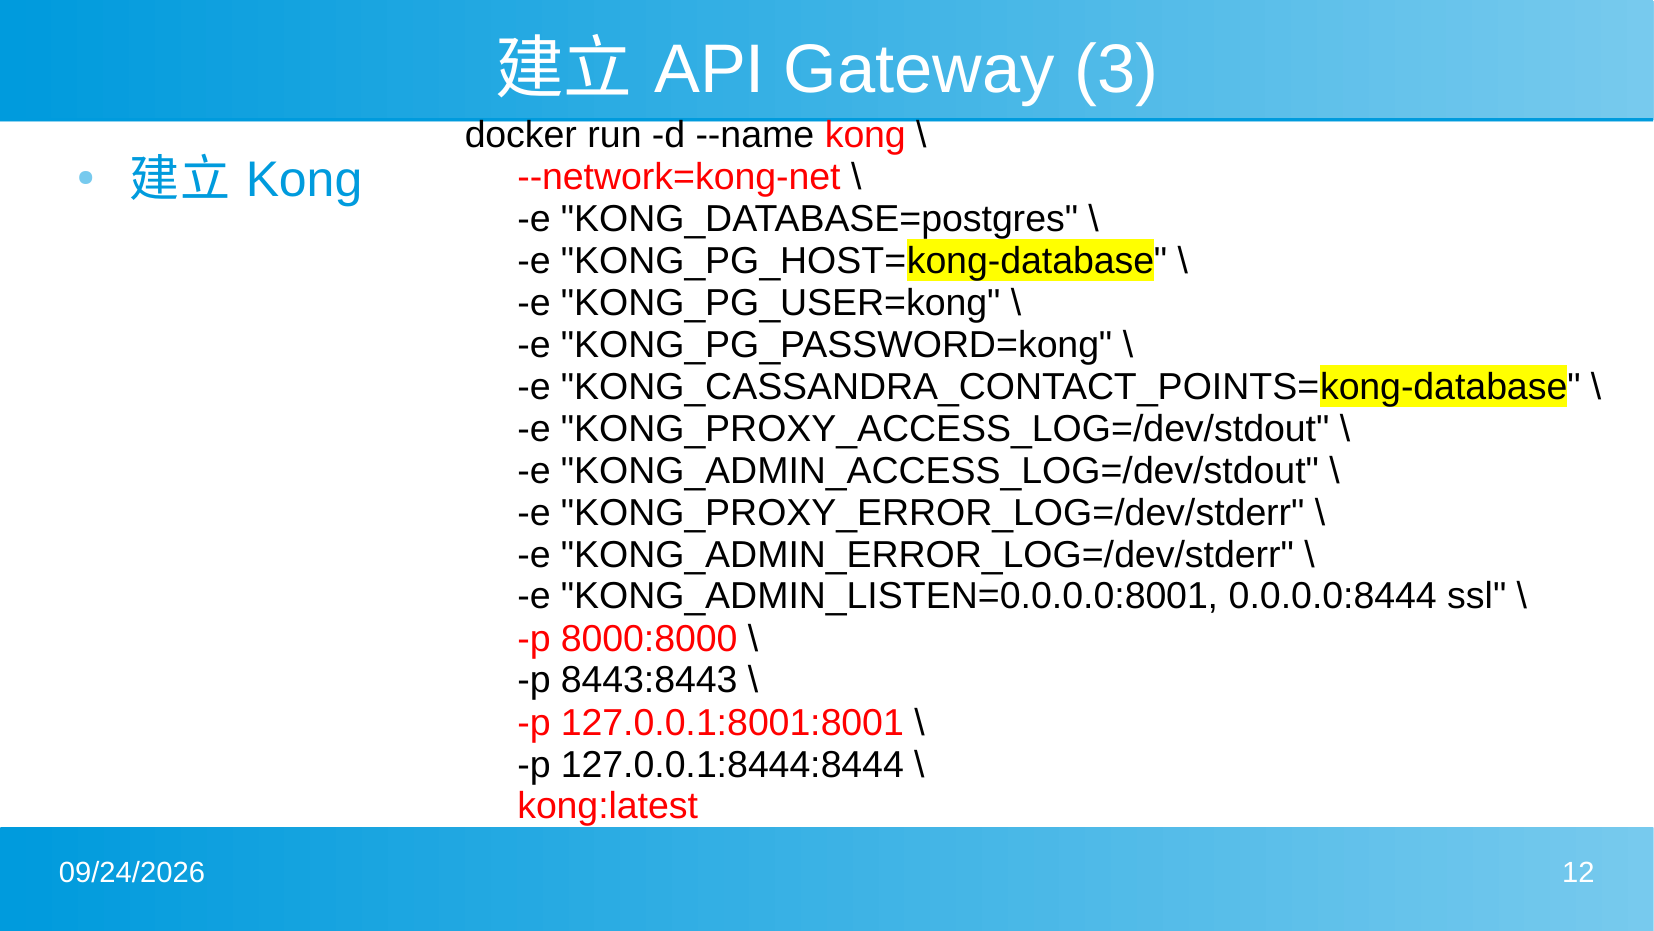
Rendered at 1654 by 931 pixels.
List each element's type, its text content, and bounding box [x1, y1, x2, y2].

list 建立 Kong [59, 150, 450, 768]
text_box docker run -d --name kong \ --network=kong-net \ -e "KONG_DATABASE=postgres" \ -e "KONG_PG_HOST=kong-database" \ -e "KONG_PG_USER=kong" \ -e "KONG_PG_PASSWORD=kong" \ -e "KONG_CASSANDRA_CONTACT_POINTS=kong-database" \ -e "KONG_PROXY_ACCESS_LOG=/dev/stdout" \ -e "KONG_ADMIN_ACCESS_LOG=/dev/stdout" \ -e "KONG_PROXY_ERROR_LOG=/dev/stderr" \ -e "KONG_ADMIN_ERROR_LOG=/dev/stderr" \ -e "KONG_ADMIN_LISTEN=0.0.0.0:8001, 0.0.0.0:8444 ssl" \ -p 8000:8000 \ -p 8443:8443 \ -p 127.0.0.1:8001:8001 \ -p 127.0.0.1:8444:8444 \ kong:latest [450, 105, 1617, 877]
title 建立 API Gateway (3) [59, 28, 1595, 109]
